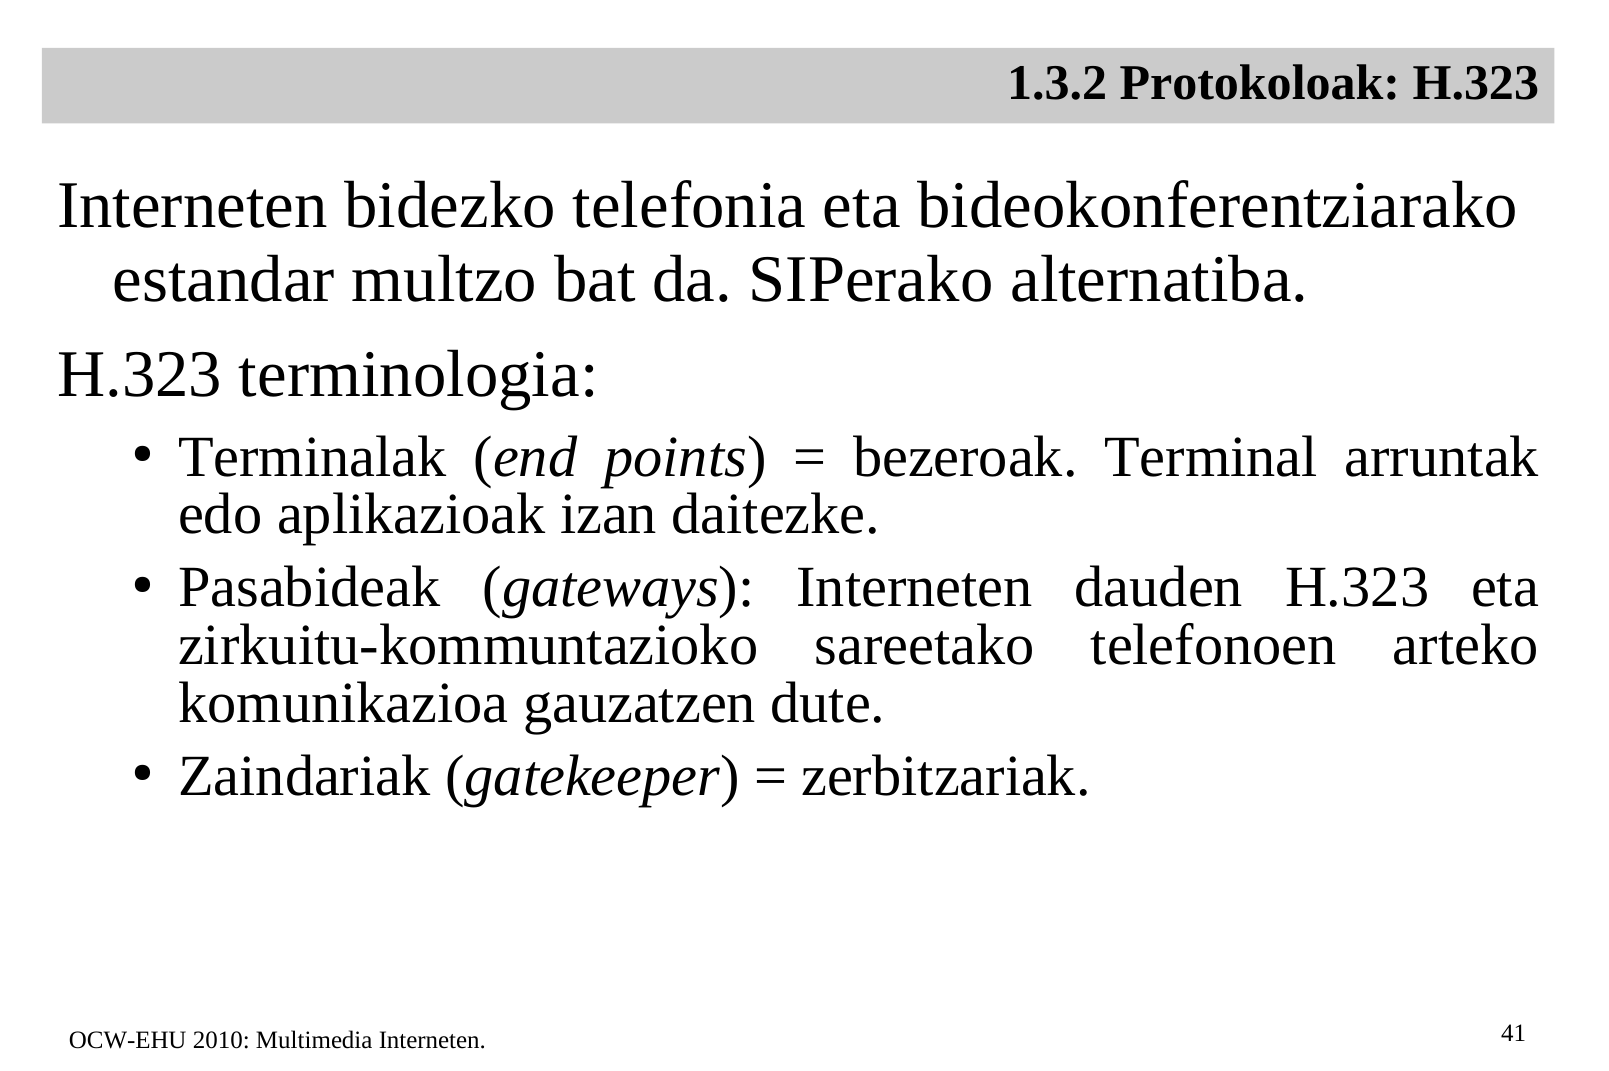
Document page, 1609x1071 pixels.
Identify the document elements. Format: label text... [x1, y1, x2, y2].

title 1.3.2 Protokoloak: H.323 [41, 47, 1555, 124]
list Interneten bidezko telefonia eta bideokonferentziarako estandar multzo bat da. SIPerako alternatiba. H.323 terminologia: Terminalak (end points) = bezeroak. Terminal arruntak edo aplikazioak izan daitezke. Pasabideak (gateways): Interneten dauden H.323 eta zirkuitu-kommuntazioko sareetako telefonoen arteko komunikazioa gauzatzen dute. Zaindariak (gatekeeper) = zerbitzariak. [41, 160, 1555, 999]
